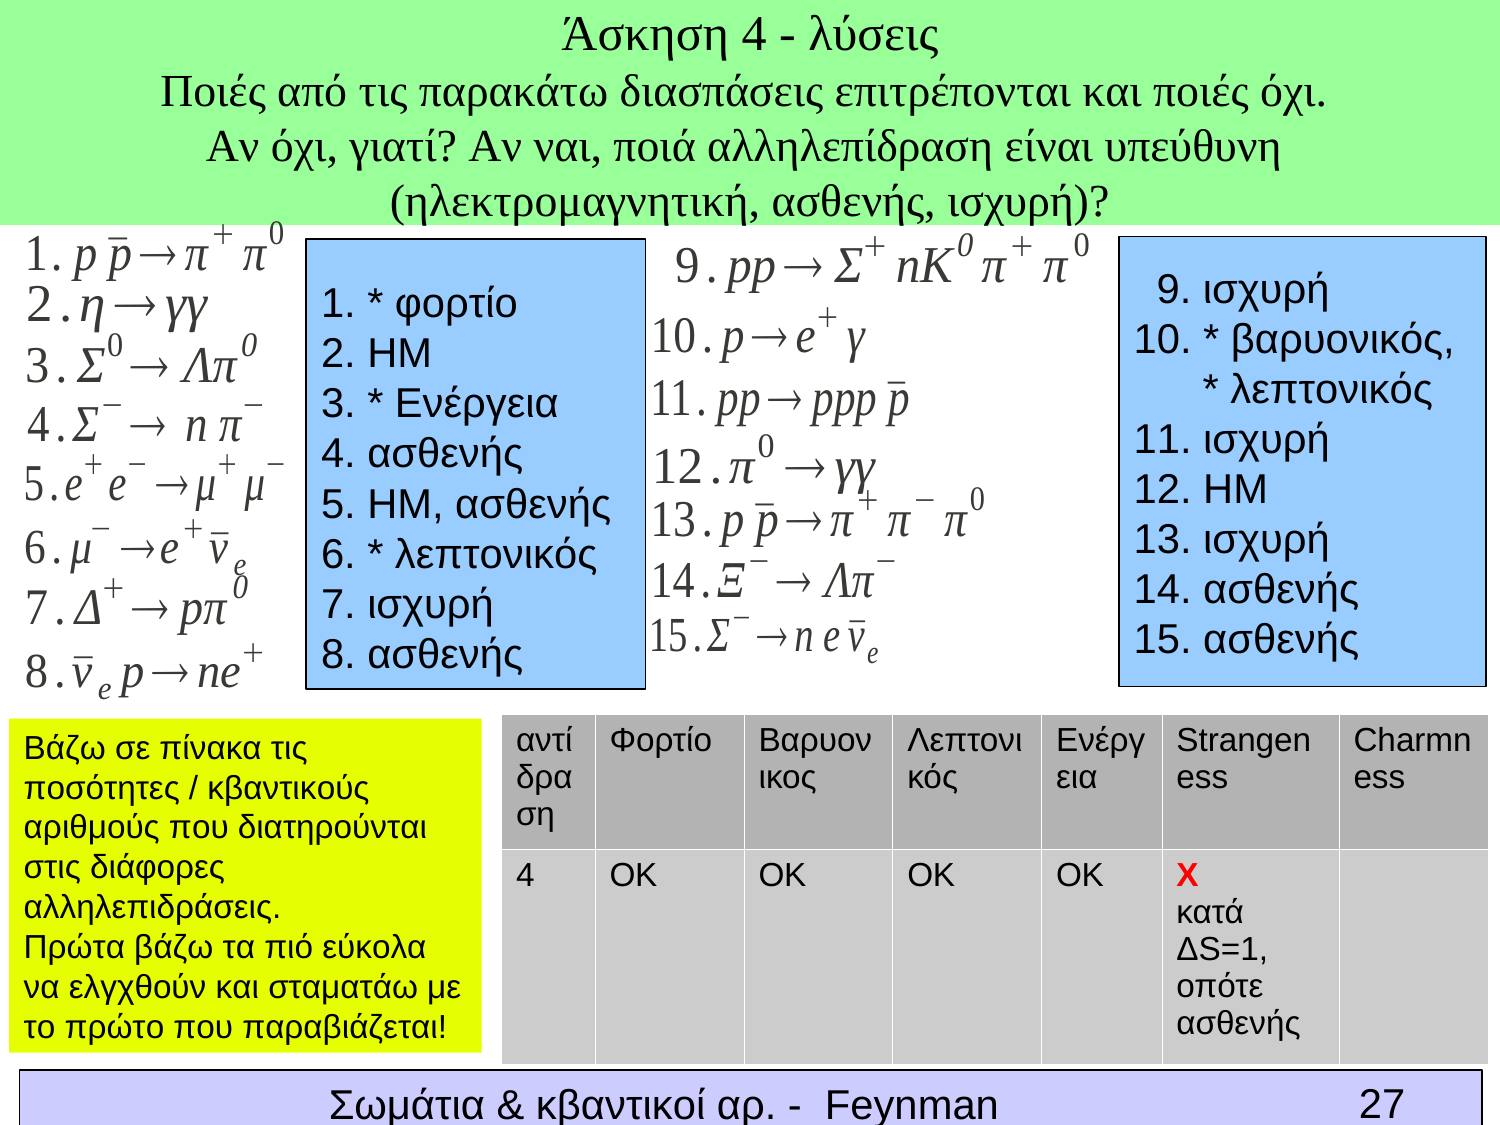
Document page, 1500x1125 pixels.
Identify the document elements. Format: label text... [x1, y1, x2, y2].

table_header Φορτίο [596, 715, 744, 849]
text_box 9. ισχυρή 10. * βαρυονικός, * λεπτονικός 11. ισχυρή 12. ΗΜ 13. ισχυρή 14. ασθενής 15. ασθενής [1118, 236, 1486, 687]
text_box Άσκηση 4 - λύσεις Ποιές από τις παρακάτω διασπάσεις επιτρέπονται και ποιές όχι. Αν όχι, γιατί? Αν ναι, ποιά αλληλεπίδραση είναι υπεύθυνη (ηλεκτρομαγνητική, ασθενής, ισχυρή)? [0, 0, 1500, 226]
table_cell [1340, 850, 1488, 1064]
chart [662, 227, 1106, 293]
table_cell X κατά ΔS=1, οπότε ασθενής [1163, 850, 1339, 1064]
table_cell 4 [502, 850, 595, 1064]
table_header Ενέργεια [1042, 715, 1162, 849]
table_header Charmness [1340, 715, 1488, 849]
table_cell OK [745, 850, 892, 1064]
table_header Λεπτονικός [893, 715, 1041, 849]
table_cell OK [596, 850, 744, 1064]
text_box Βάζω σε πίνακα τις ποσότητες / κβαντικούς αριθμούς που διατηρούνται στις διάφορες αλληλεπιδράσεις. Πρώτα βάζω τα πιό εύκολα να ελγχθούν και σταματάω με το πρώτο που παραβιάζεται! [9, 718, 482, 1053]
table_header αντίδραση [502, 715, 595, 849]
text_box 1. * φορτίο 2. ΗΜ 3. * Ενέργεια 4. ασθενής 5. ΗΜ, ασθενής 6. * λεπτονικός 7. ισχυρή 8. ασθενής [306, 238, 646, 689]
table_cell OK [893, 850, 1041, 1064]
table_cell OK [1042, 850, 1162, 1064]
chart [646, 298, 884, 363]
table_header Βαρυονικος [745, 715, 892, 849]
chart [12, 215, 302, 708]
table_header Strangeness [1163, 715, 1339, 849]
chart [646, 369, 1002, 672]
